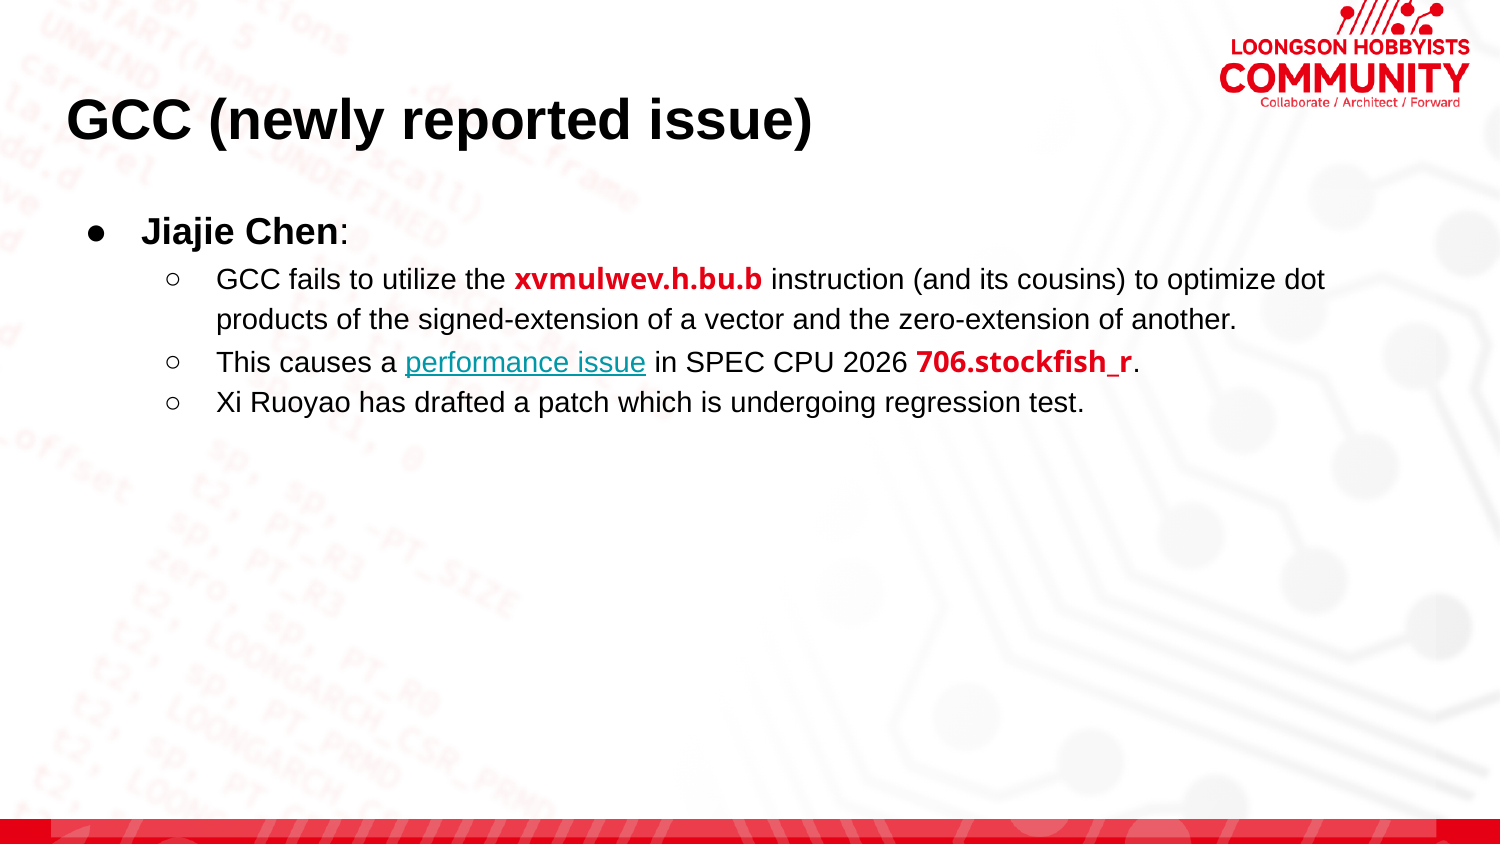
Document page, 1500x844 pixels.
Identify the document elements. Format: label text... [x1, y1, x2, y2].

title GCC (newly reported issue) [51, 72, 1449, 167]
list Jiajie Chen: GCC fails to utilize the xvmulwev.h.bu.b instruction (and its cousins) to optimize dot products of the signed-extension of a vector and the zero-extension of another. This causes a performance issue in SPEC CPU 2026 706.stockfish_r. Xi Ruoyao has drafted a patch which is undergoing regression test. [51, 189, 1437, 838]
picture [0, 0, 1500, 844]
